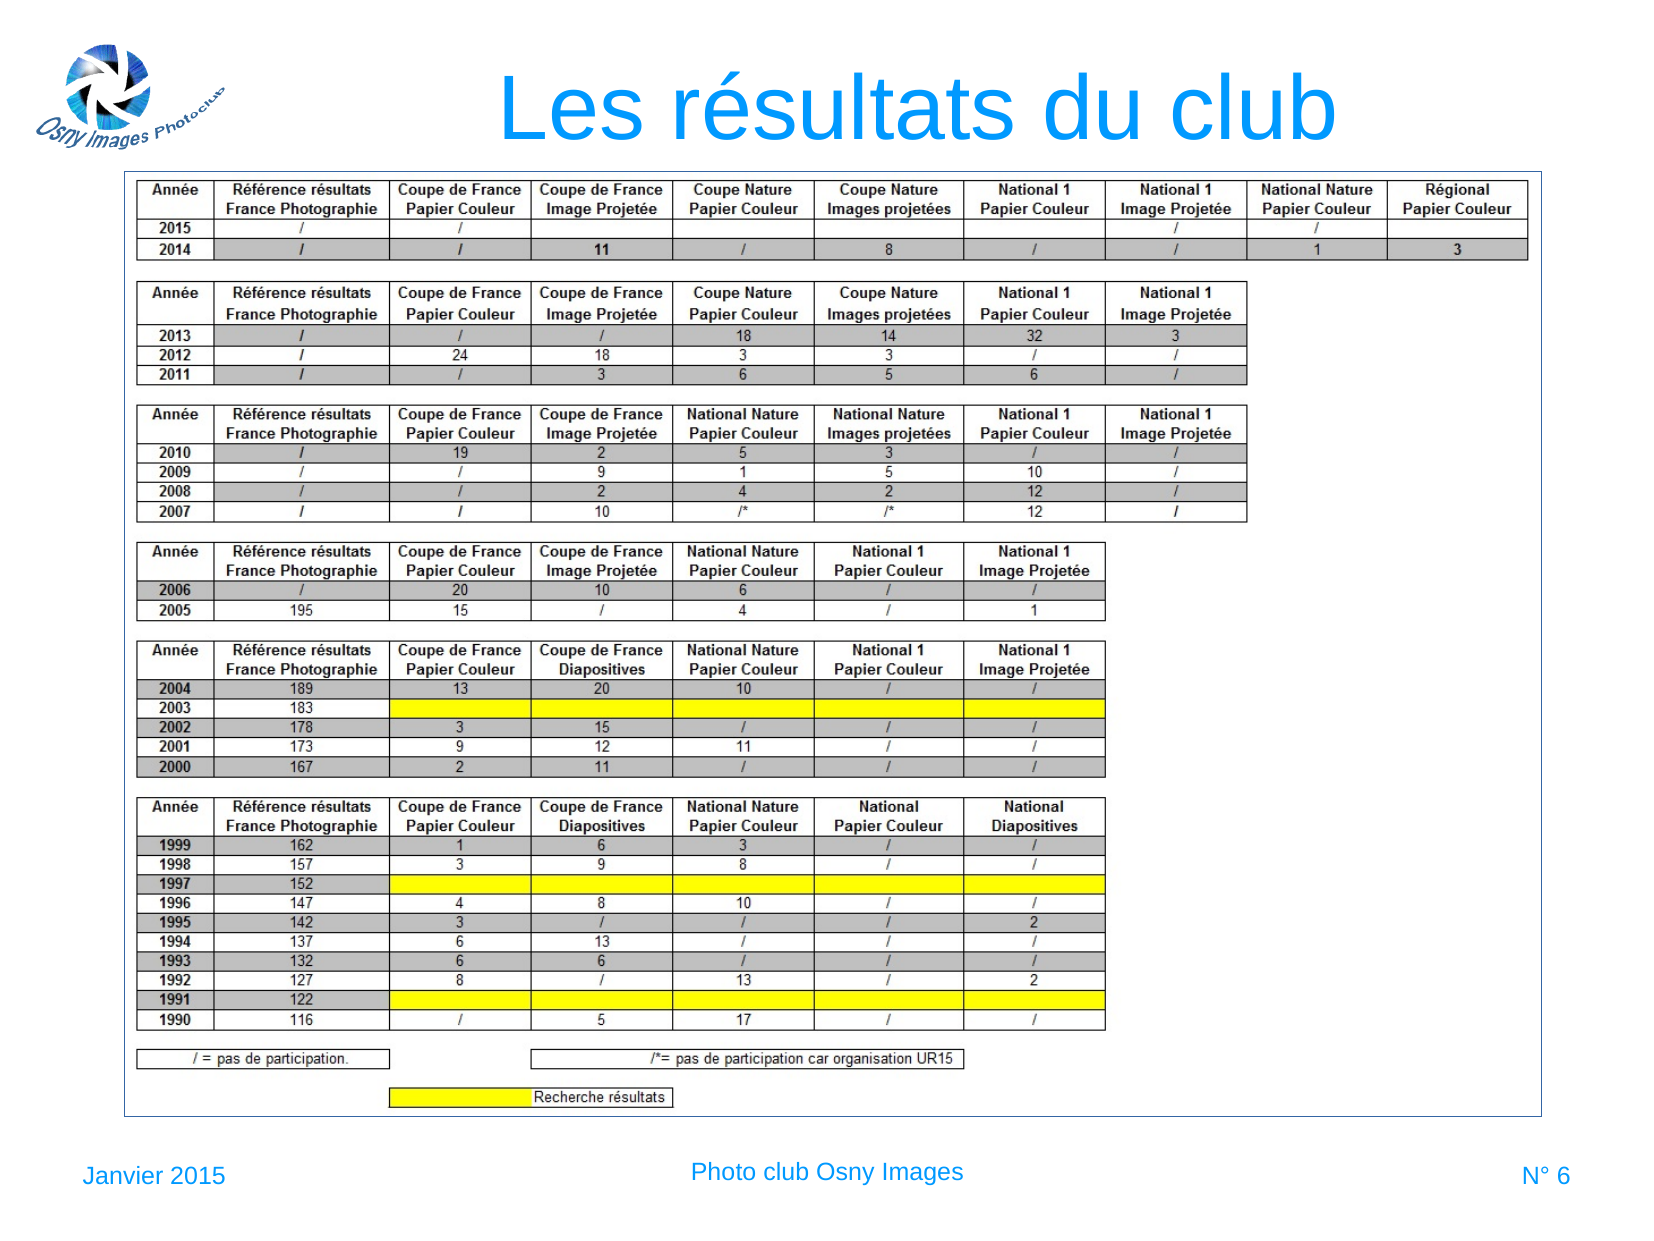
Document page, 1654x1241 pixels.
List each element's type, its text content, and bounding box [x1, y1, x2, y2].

picture [124, 171, 1542, 1117]
picture [11, 11, 258, 163]
title Les résultats du club [188, 37, 1648, 178]
